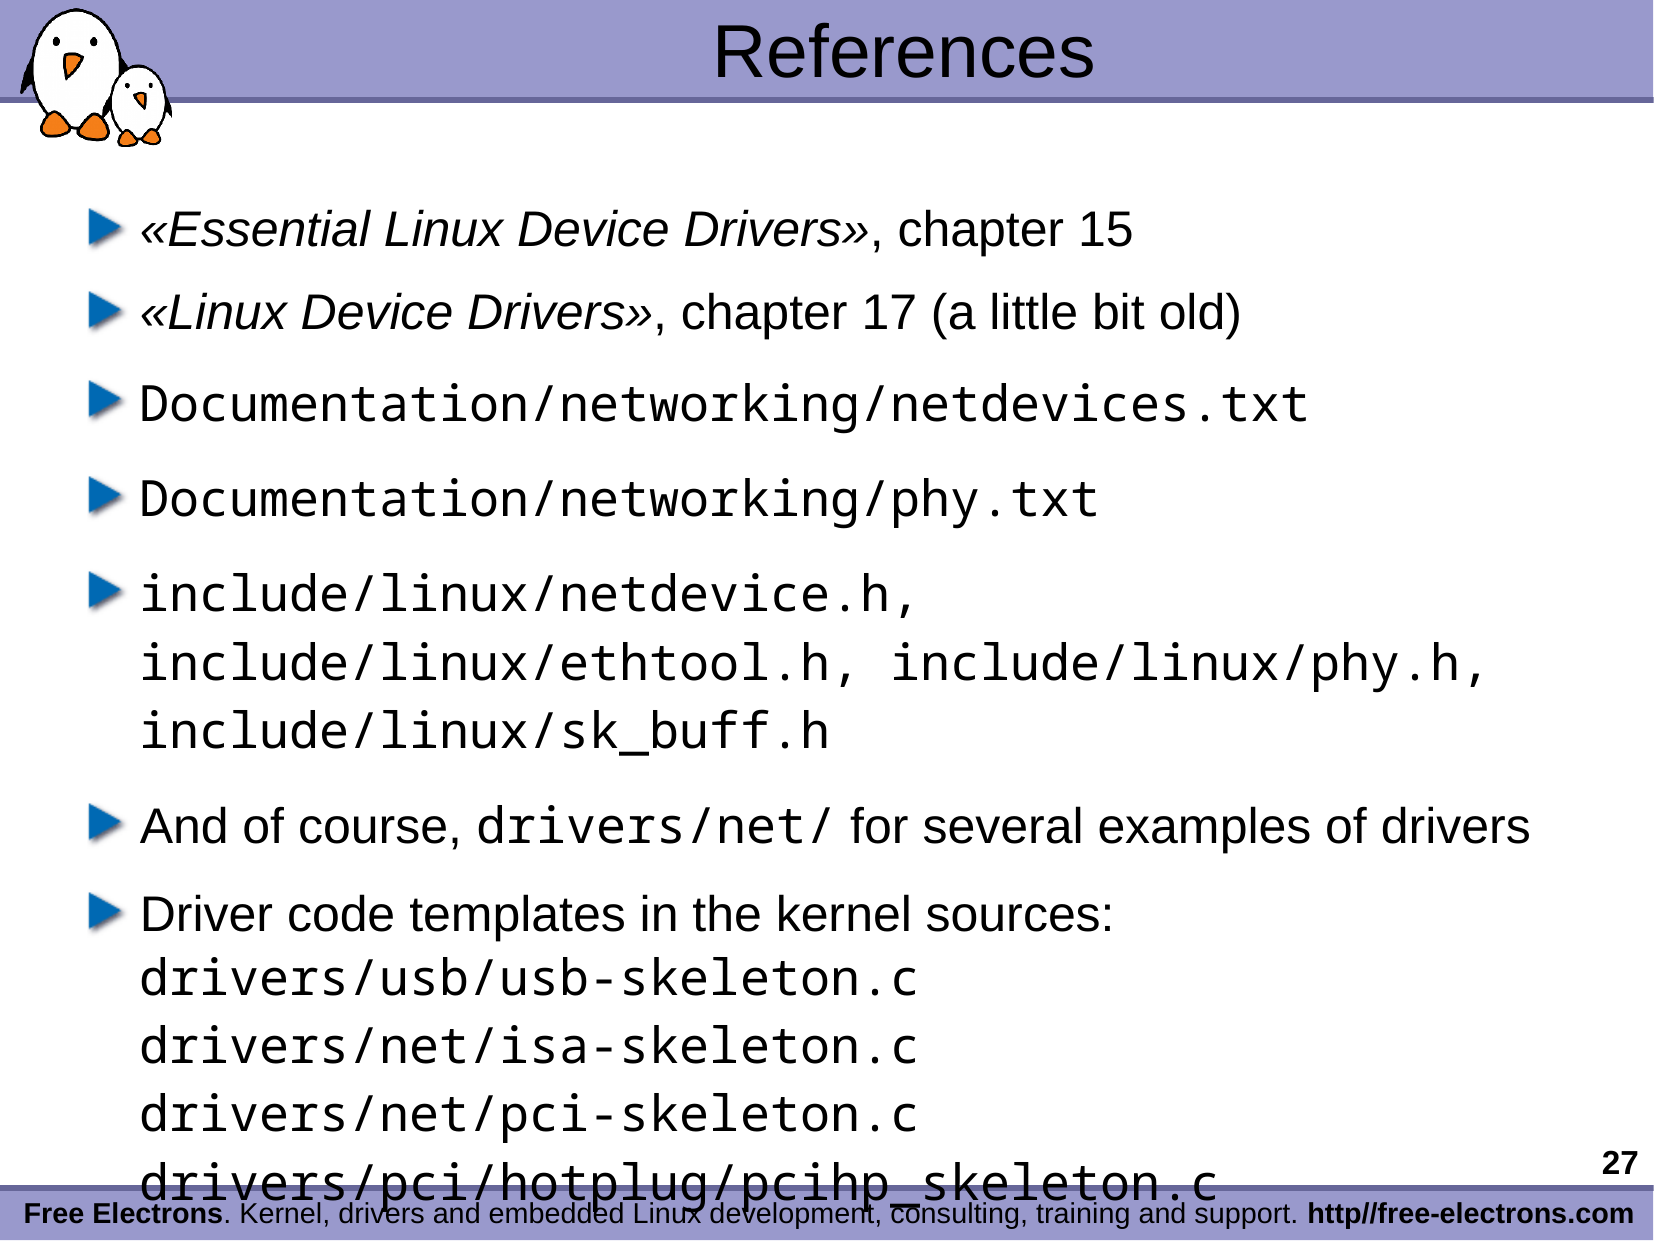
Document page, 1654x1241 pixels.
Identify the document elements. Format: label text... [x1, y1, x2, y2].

title References [178, 4, 1631, 98]
list «Essential Linux Device Drivers», chapter 15 «Linux Device Drivers», chapter 17 (a little bit old) Documentation/networking/netdevices.txt Documentation/networking/phy.txt include/linux/netdevice.h, include/linux/ethtool.h, include/linux/phy.h, include/linux/sk_buff.h And of course, drivers/net/ for several examples of drivers Driver code templates in the kernel sources: drivers/usb/usb-skeleton.c drivers/net/isa-skeleton.c drivers/net/pci-skeleton.c drivers/pci/hotplug/pcihp_skeleton.c [68, 201, 1592, 1139]
picture [20, 8, 172, 147]
